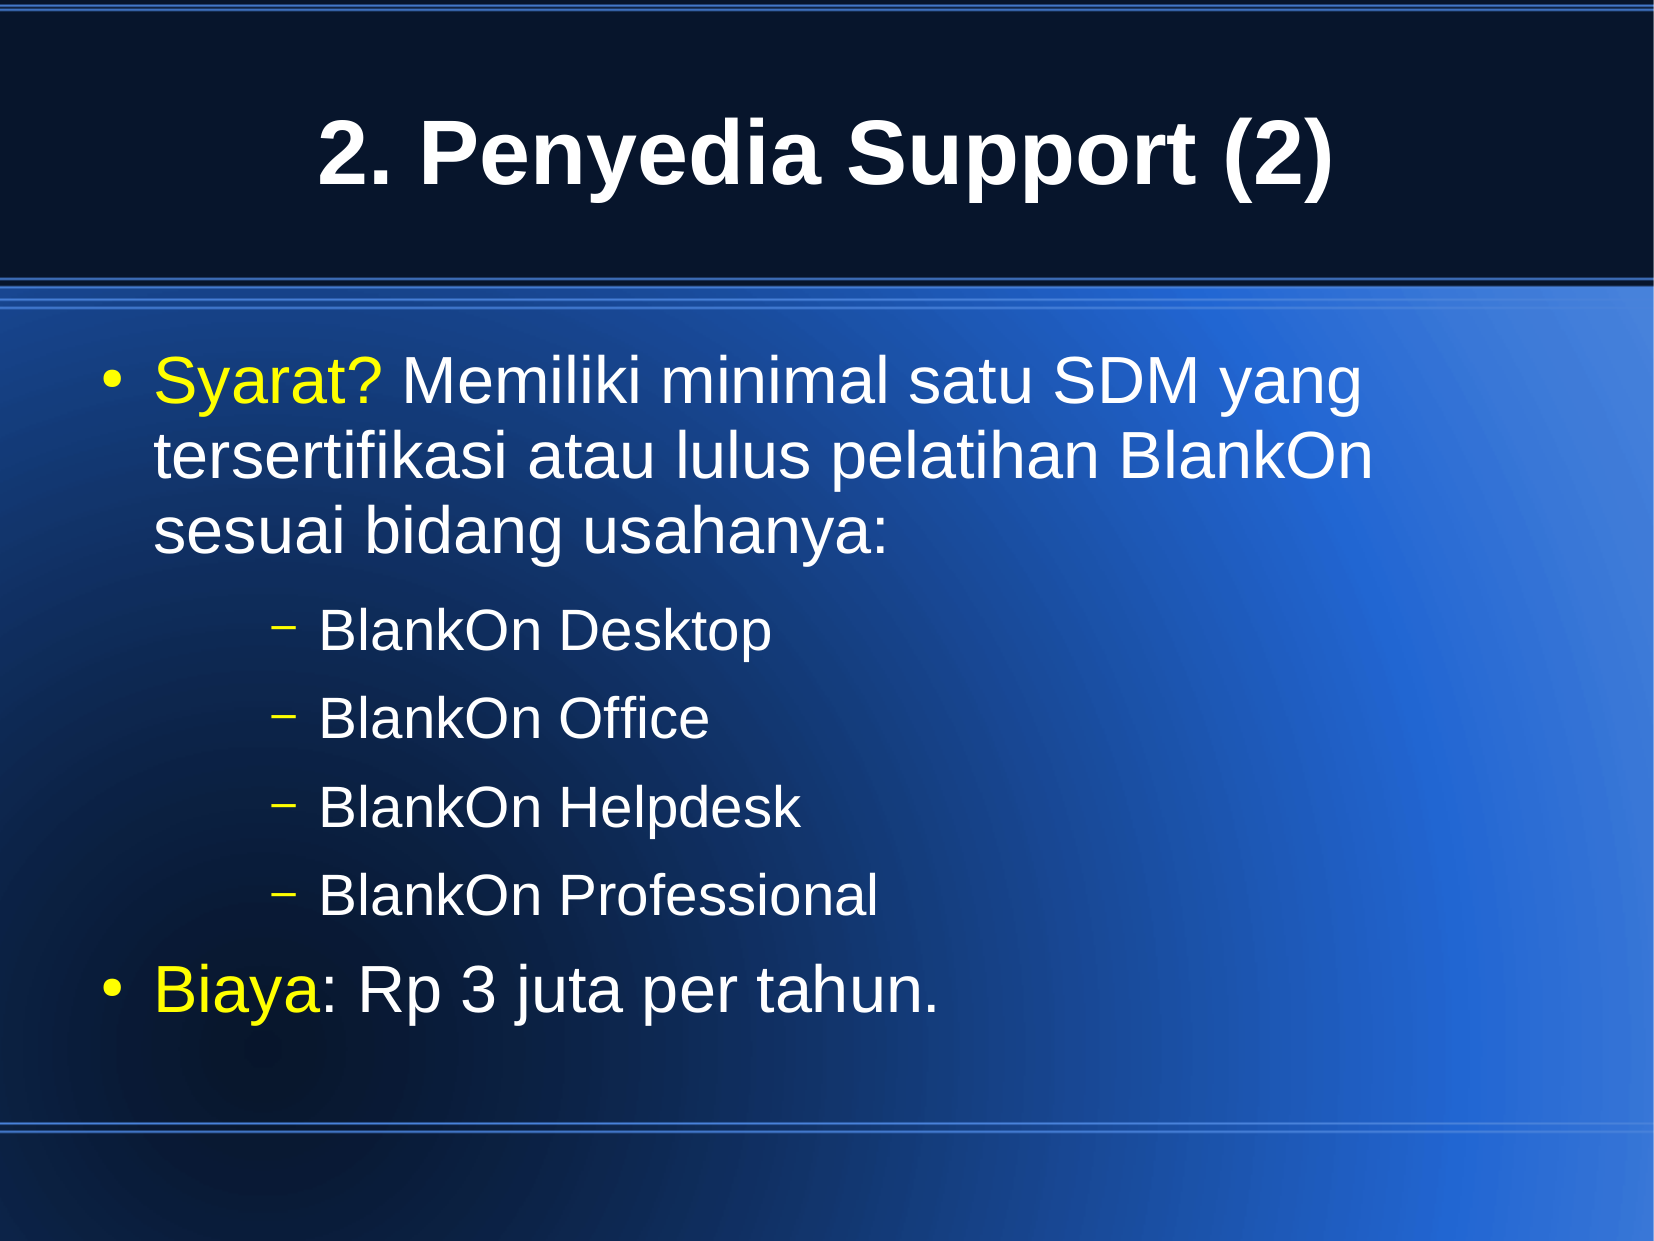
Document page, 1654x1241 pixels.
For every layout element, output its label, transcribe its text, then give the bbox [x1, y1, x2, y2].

list Syarat? Memiliki minimal satu SDM yang tersertifikasi atau lulus pelatihan BlankOn sesuai bidang usahanya: BlankOn Desktop BlankOn Office BlankOn Helpdesk BlankOn Professional Biaya: Rp 3 juta per tahun. [82, 343, 1571, 1099]
picture [0, 0, 1654, 1241]
title 2. Penyedia Support (2) [82, 49, 1571, 257]
